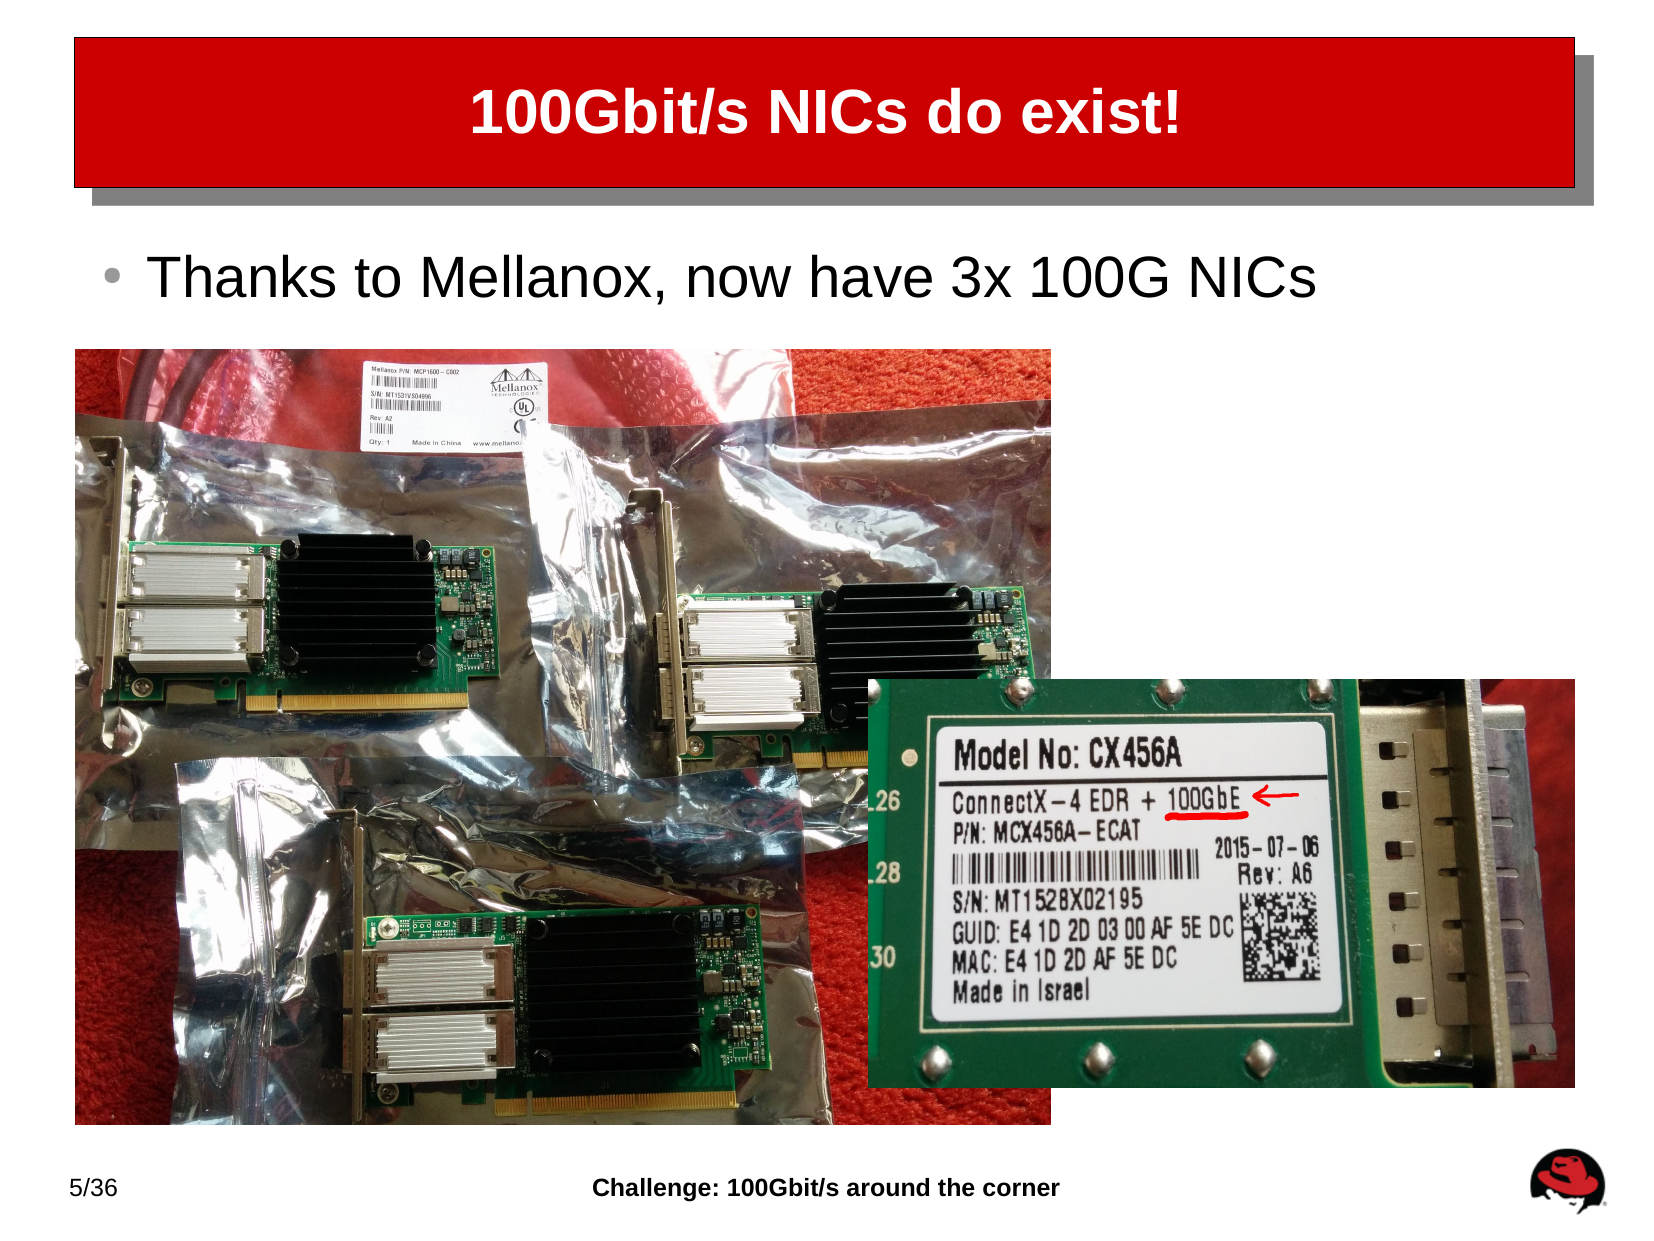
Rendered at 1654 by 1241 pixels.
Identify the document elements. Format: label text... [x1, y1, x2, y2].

picture [1529, 1146, 1613, 1224]
title 100Gbit/s NICs do exist! [82, 37, 1571, 188]
picture [75, 349, 1575, 1125]
list Thanks to Mellanox, now have 3x 100G NICs [86, 244, 1575, 679]
